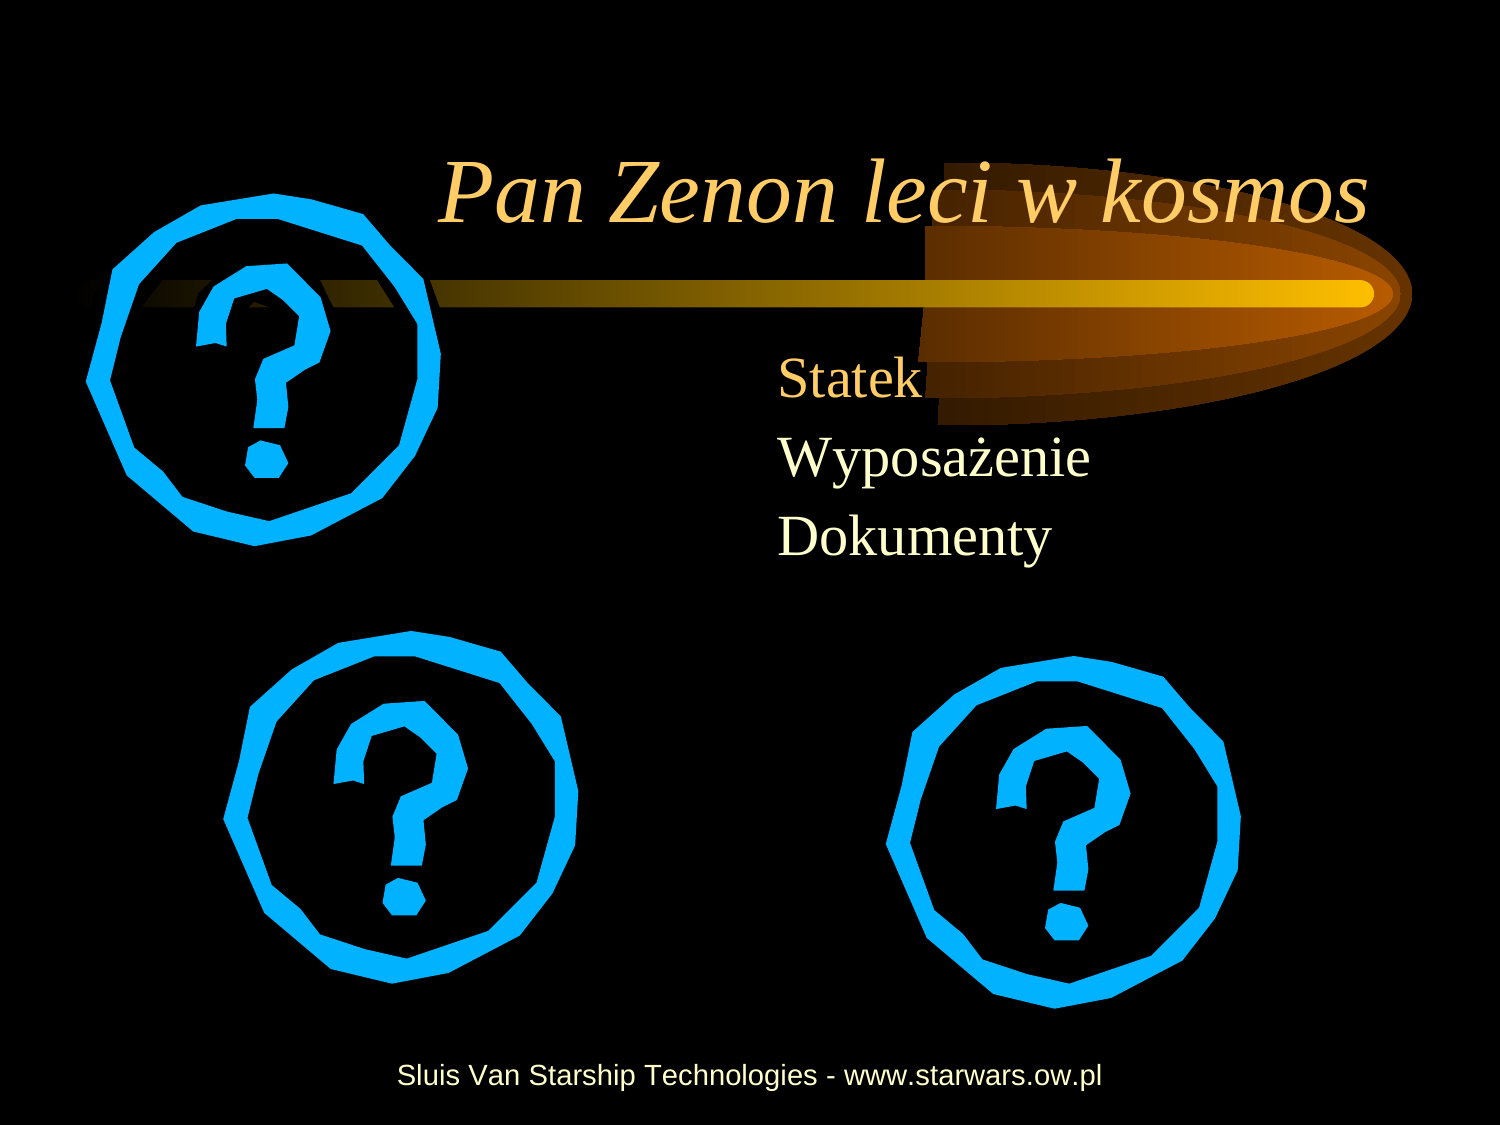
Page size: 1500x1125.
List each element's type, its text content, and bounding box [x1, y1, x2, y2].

title Pan Zenon leci w kosmos [112, 62, 1388, 250]
list Statek Wyposażenie Dokumenty [762, 337, 1388, 1013]
picture [875, 650, 1251, 1018]
picture [75, 187, 451, 555]
picture [212, 624, 588, 993]
